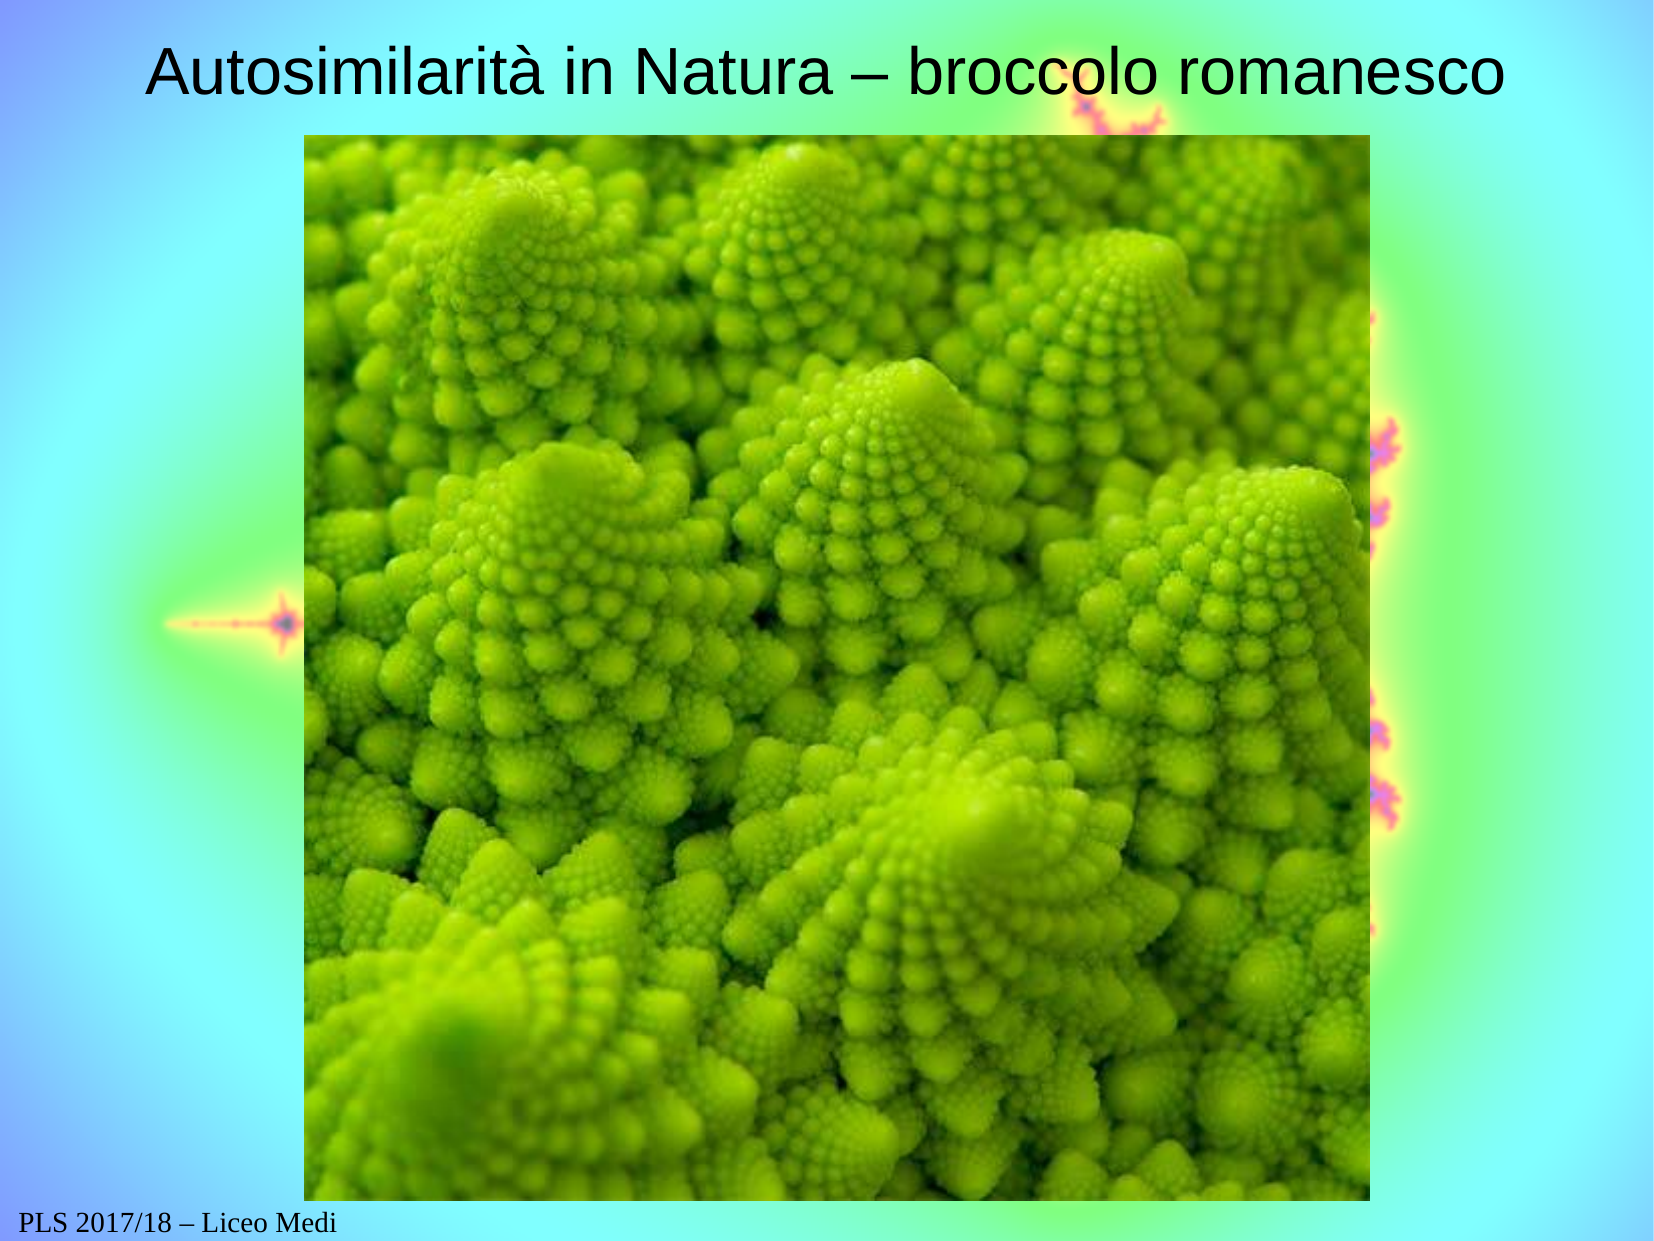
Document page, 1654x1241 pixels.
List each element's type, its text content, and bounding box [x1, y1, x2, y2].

picture [0, 0, 1654, 1241]
title Autosimilarità in Natura – broccolo romanesco [82, 13, 1571, 130]
